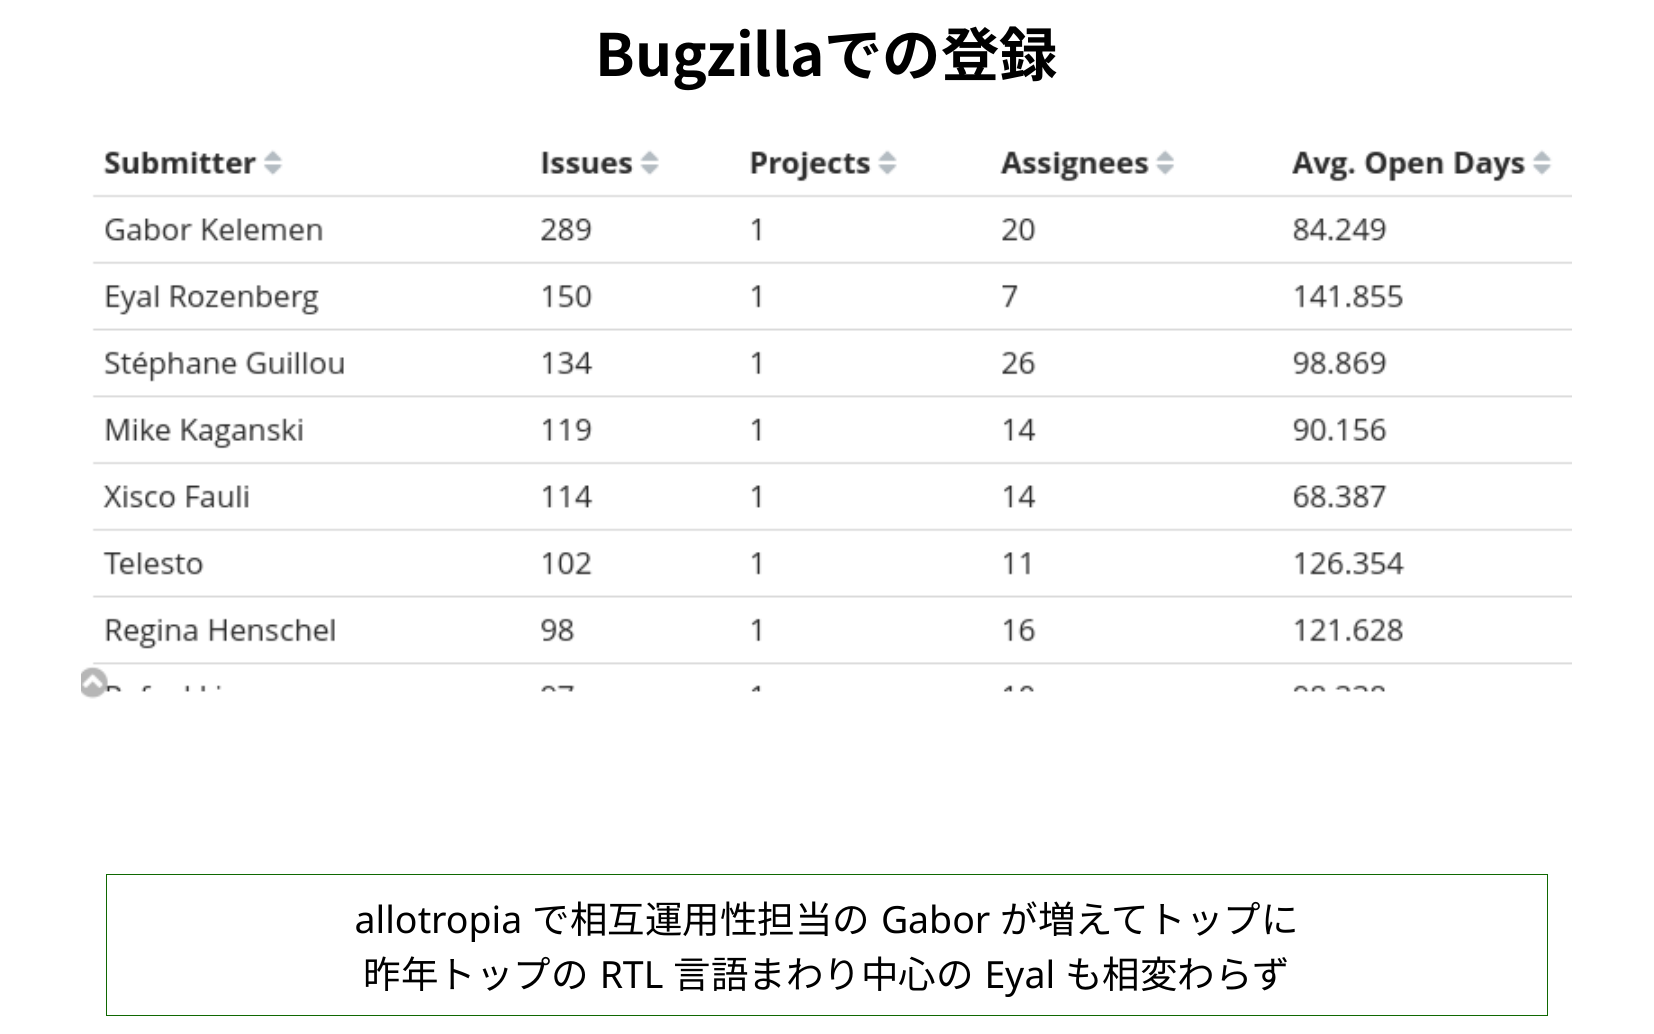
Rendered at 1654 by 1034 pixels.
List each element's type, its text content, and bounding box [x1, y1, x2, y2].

title Bugzillaでの登録 [82, 0, 1571, 136]
picture [81, 136, 1572, 726]
text_box allotropiaで相互運用性担当のGaborが増えてトップに 昨年トップのRTL言語まわり中心のEyalも相変わらず [106, 874, 1548, 1016]
